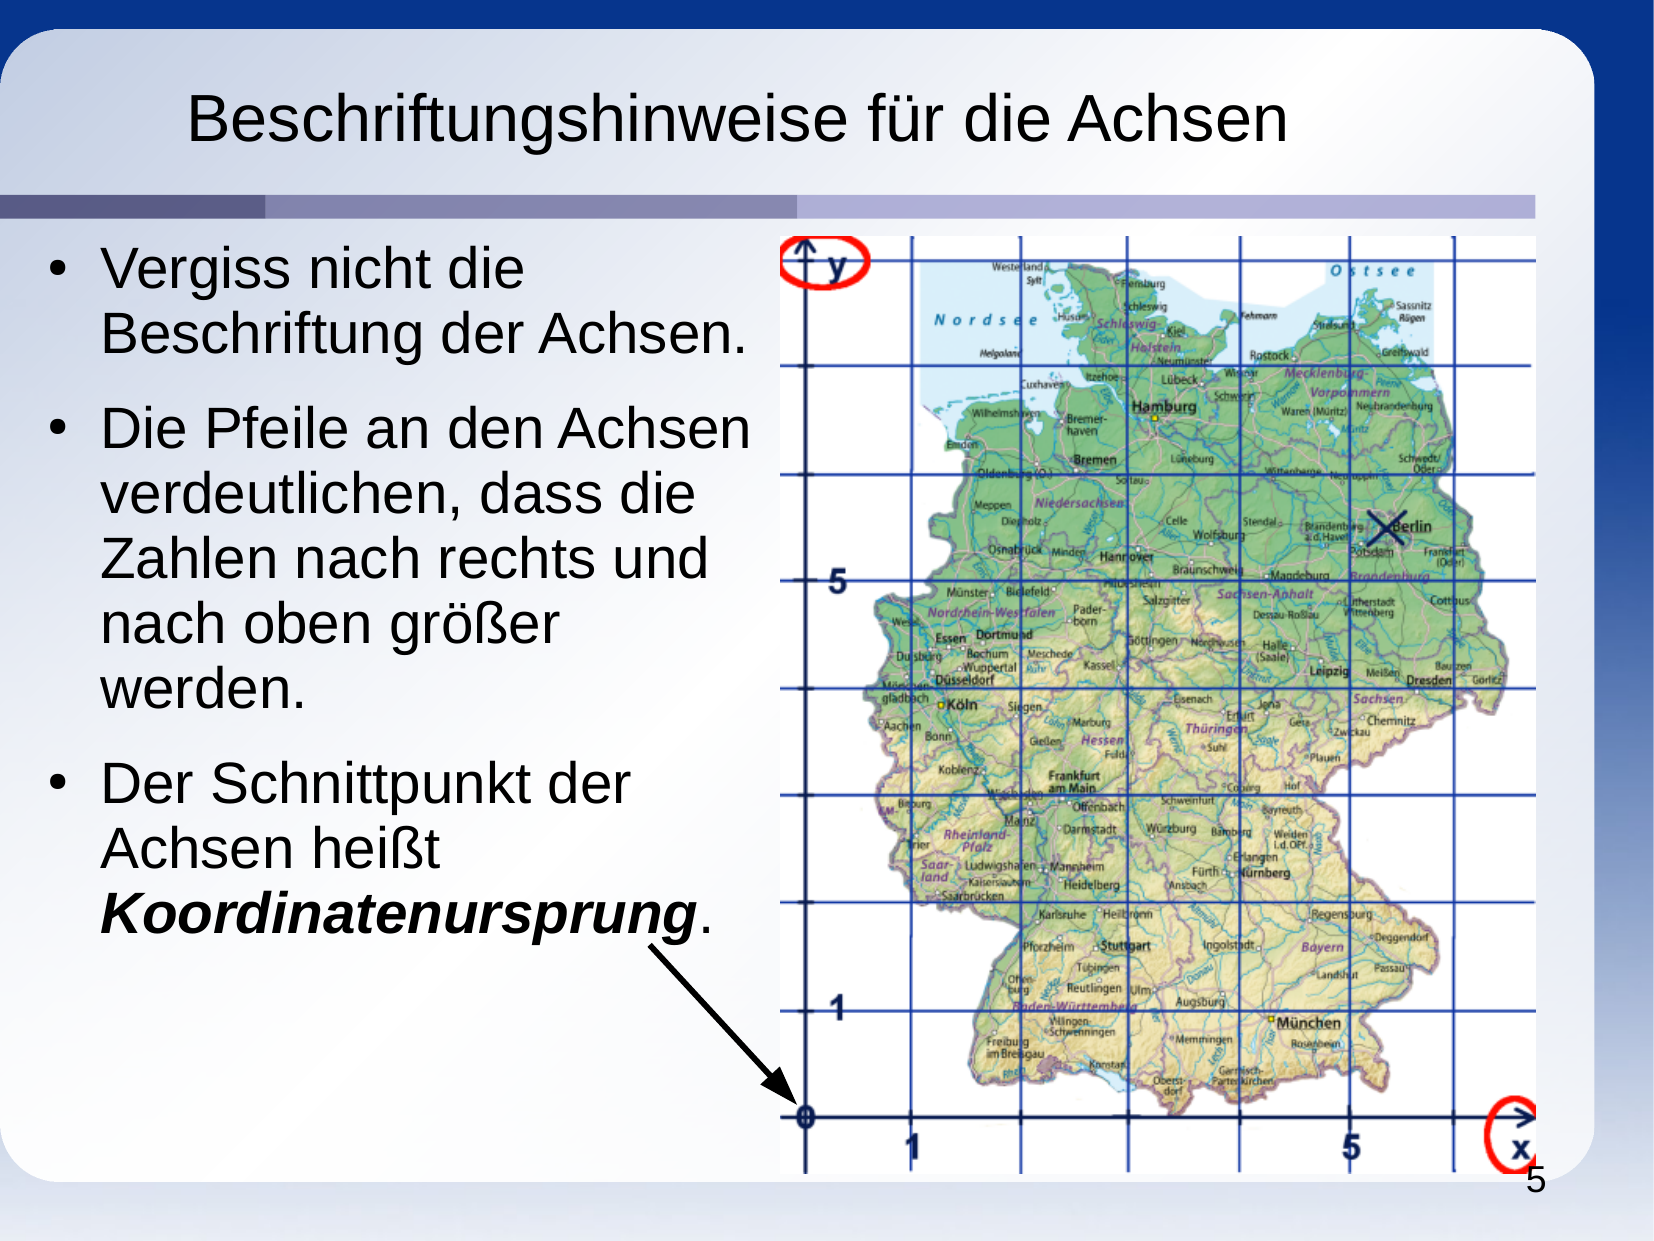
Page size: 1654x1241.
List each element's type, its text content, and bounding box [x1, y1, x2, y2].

picture [0, 0, 1654, 1151]
list Vergiss nicht die Beschriftung der Achsen. Die Pfeile an den Achsen verdeutlichen, dass die Zahlen nach rechts und nach oben größer werden. Der Schnittpunkt der Achsen heißt Koordinatenursprung. [29, 236, 768, 1152]
text_box <Nummer> [1511, 1151, 1654, 1223]
picture [0, 1133, 1654, 1241]
title Beschriftungshinweise für die Achsen [59, 59, 1418, 178]
picture [780, 236, 1536, 1174]
